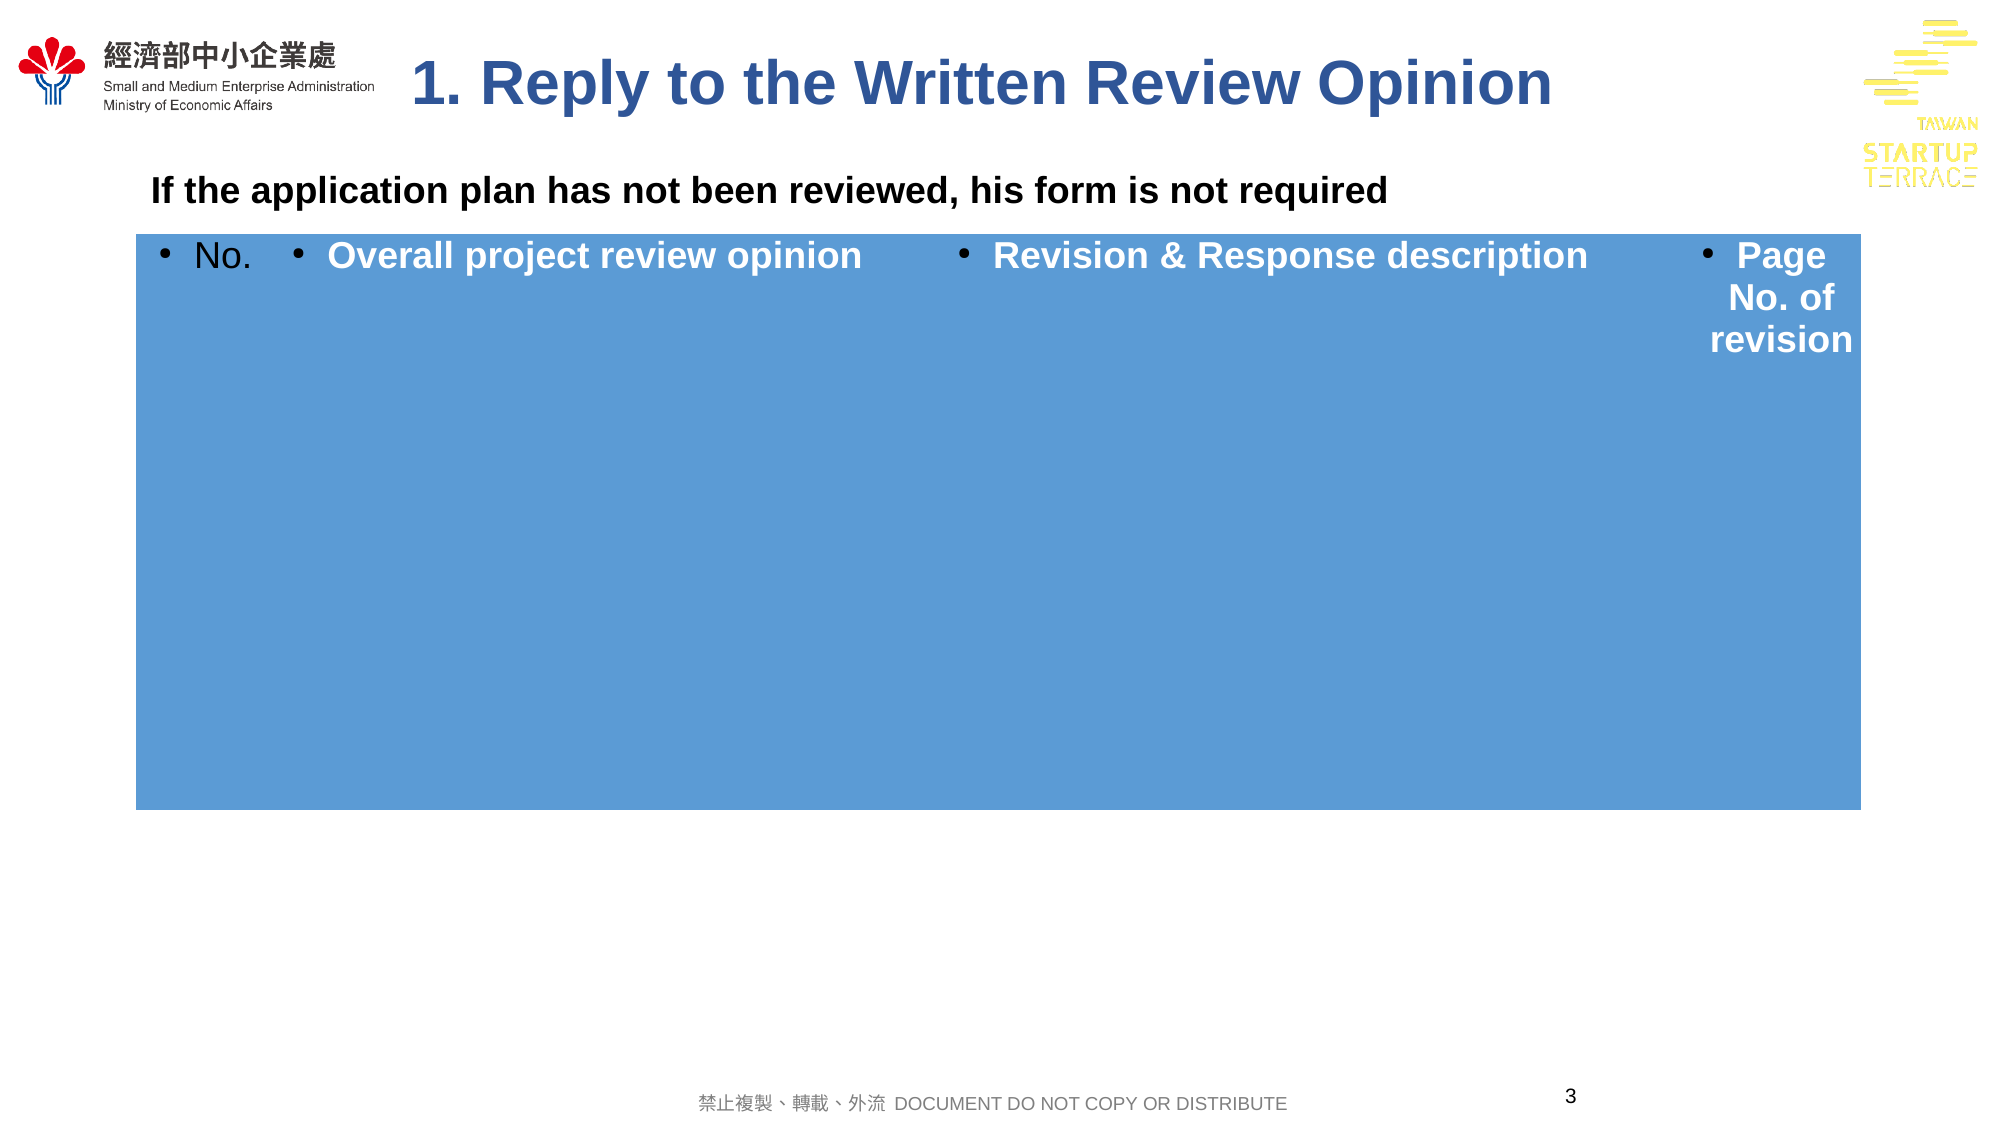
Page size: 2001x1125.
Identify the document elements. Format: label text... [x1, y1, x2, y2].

table_cell [136, 746, 275, 810]
table_cell [1667, 746, 1861, 810]
table_cell [1667, 556, 1861, 619]
table_cell [1667, 493, 1861, 556]
table_cell [275, 683, 880, 746]
table_cell [275, 556, 880, 619]
table_cell [136, 619, 275, 683]
table_cell [1667, 429, 1861, 493]
table_cell [275, 429, 880, 493]
table_header Overall project review opinion [275, 234, 880, 366]
table_cell [1667, 619, 1861, 683]
table_cell [880, 493, 1667, 556]
text_box If the application plan has not been reviewed, his form is not required [136, 158, 1405, 218]
table_cell [880, 746, 1667, 810]
table_cell [136, 429, 275, 493]
table_cell [880, 366, 1667, 429]
table_cell [1667, 683, 1861, 746]
table_cell [275, 746, 880, 810]
table_cell [136, 493, 275, 556]
table_header Revision & Response description [880, 234, 1667, 366]
table_header Page No. of revision [1667, 234, 1861, 366]
table_cell [136, 556, 275, 619]
table_cell [880, 556, 1667, 619]
table_cell [136, 366, 275, 429]
table_cell [1667, 366, 1861, 429]
table_cell [275, 493, 880, 556]
table_cell [275, 366, 880, 429]
table_header No. [136, 234, 275, 366]
title 1. Reply to the Written Review Opinion [396, 0, 1804, 169]
table_cell [880, 429, 1667, 493]
table_cell [880, 683, 1667, 746]
table_cell [880, 619, 1667, 683]
table_cell [275, 619, 880, 683]
text_box 3 [1550, 1064, 2000, 1125]
table_cell [136, 683, 275, 746]
